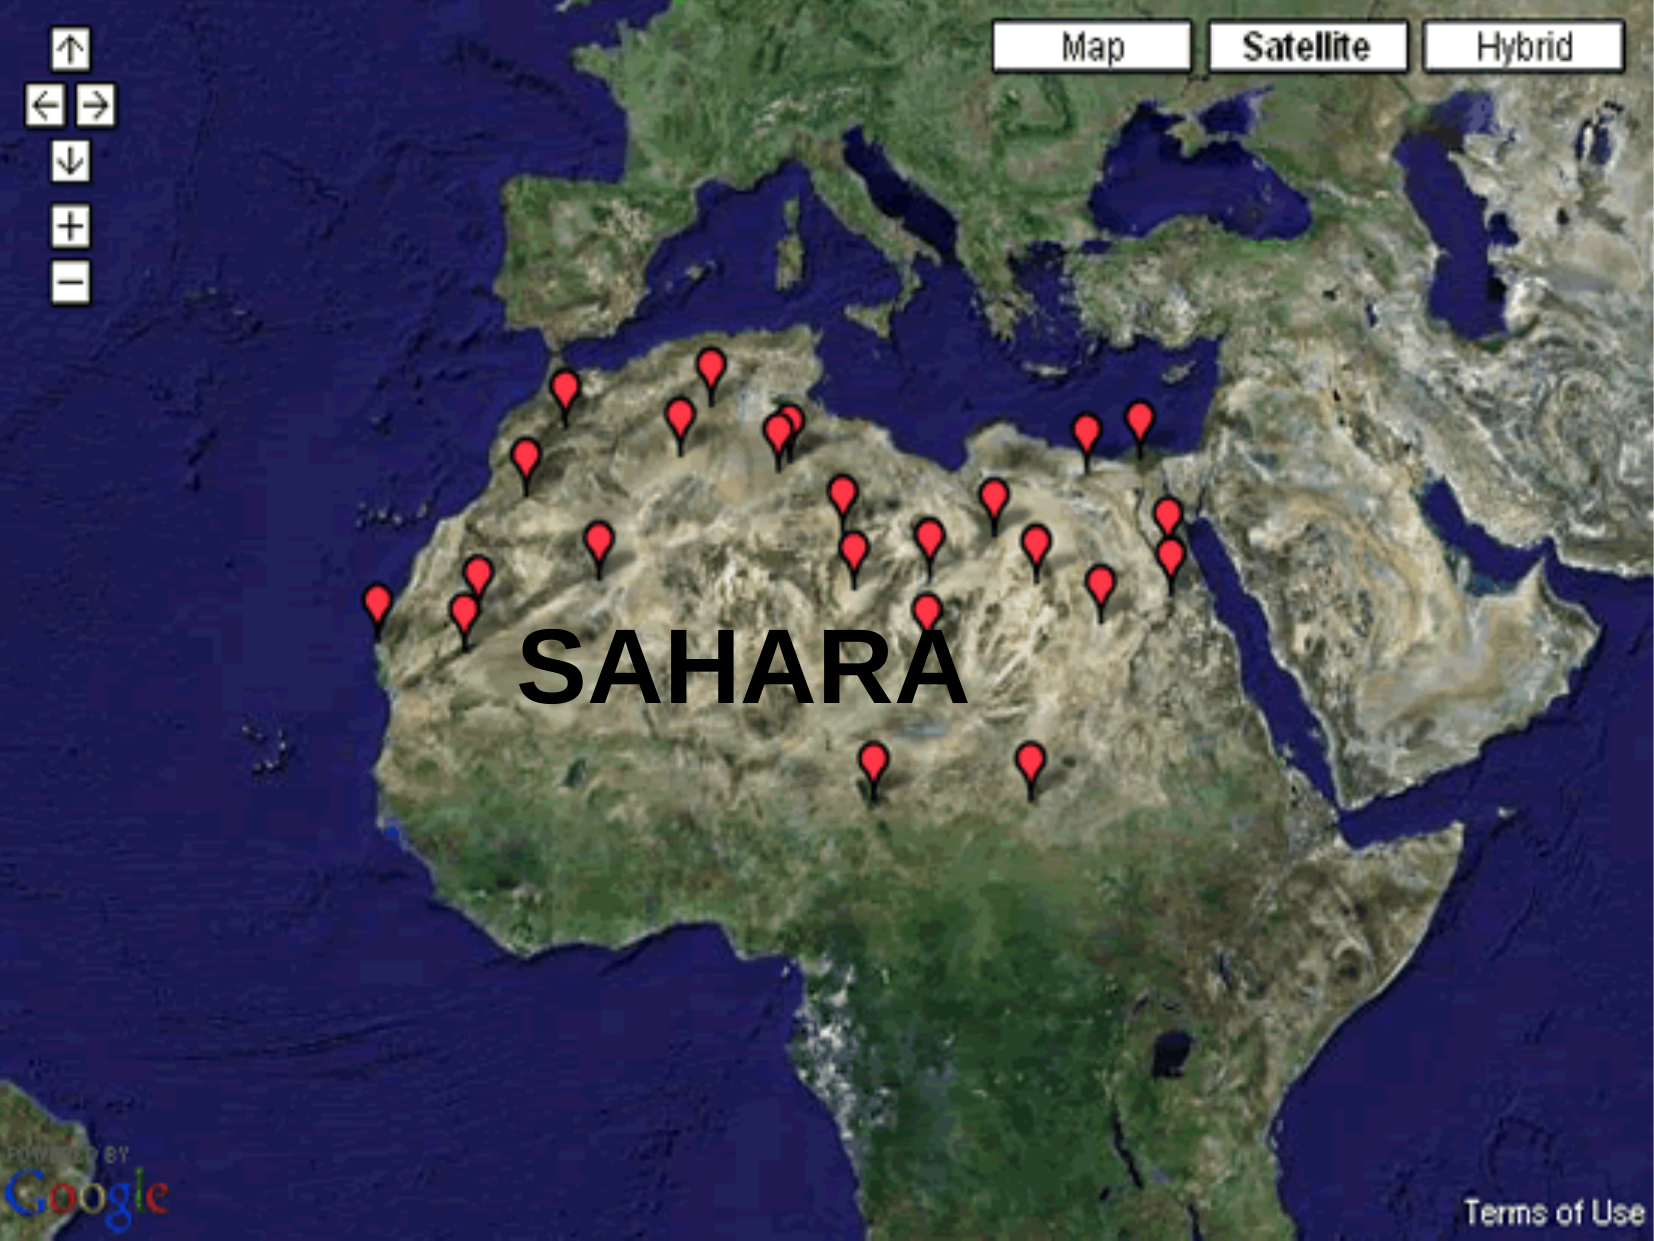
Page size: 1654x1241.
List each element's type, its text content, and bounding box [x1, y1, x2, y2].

picture [0, 0, 1654, 1241]
title SAHARA [0, 560, 1488, 768]
